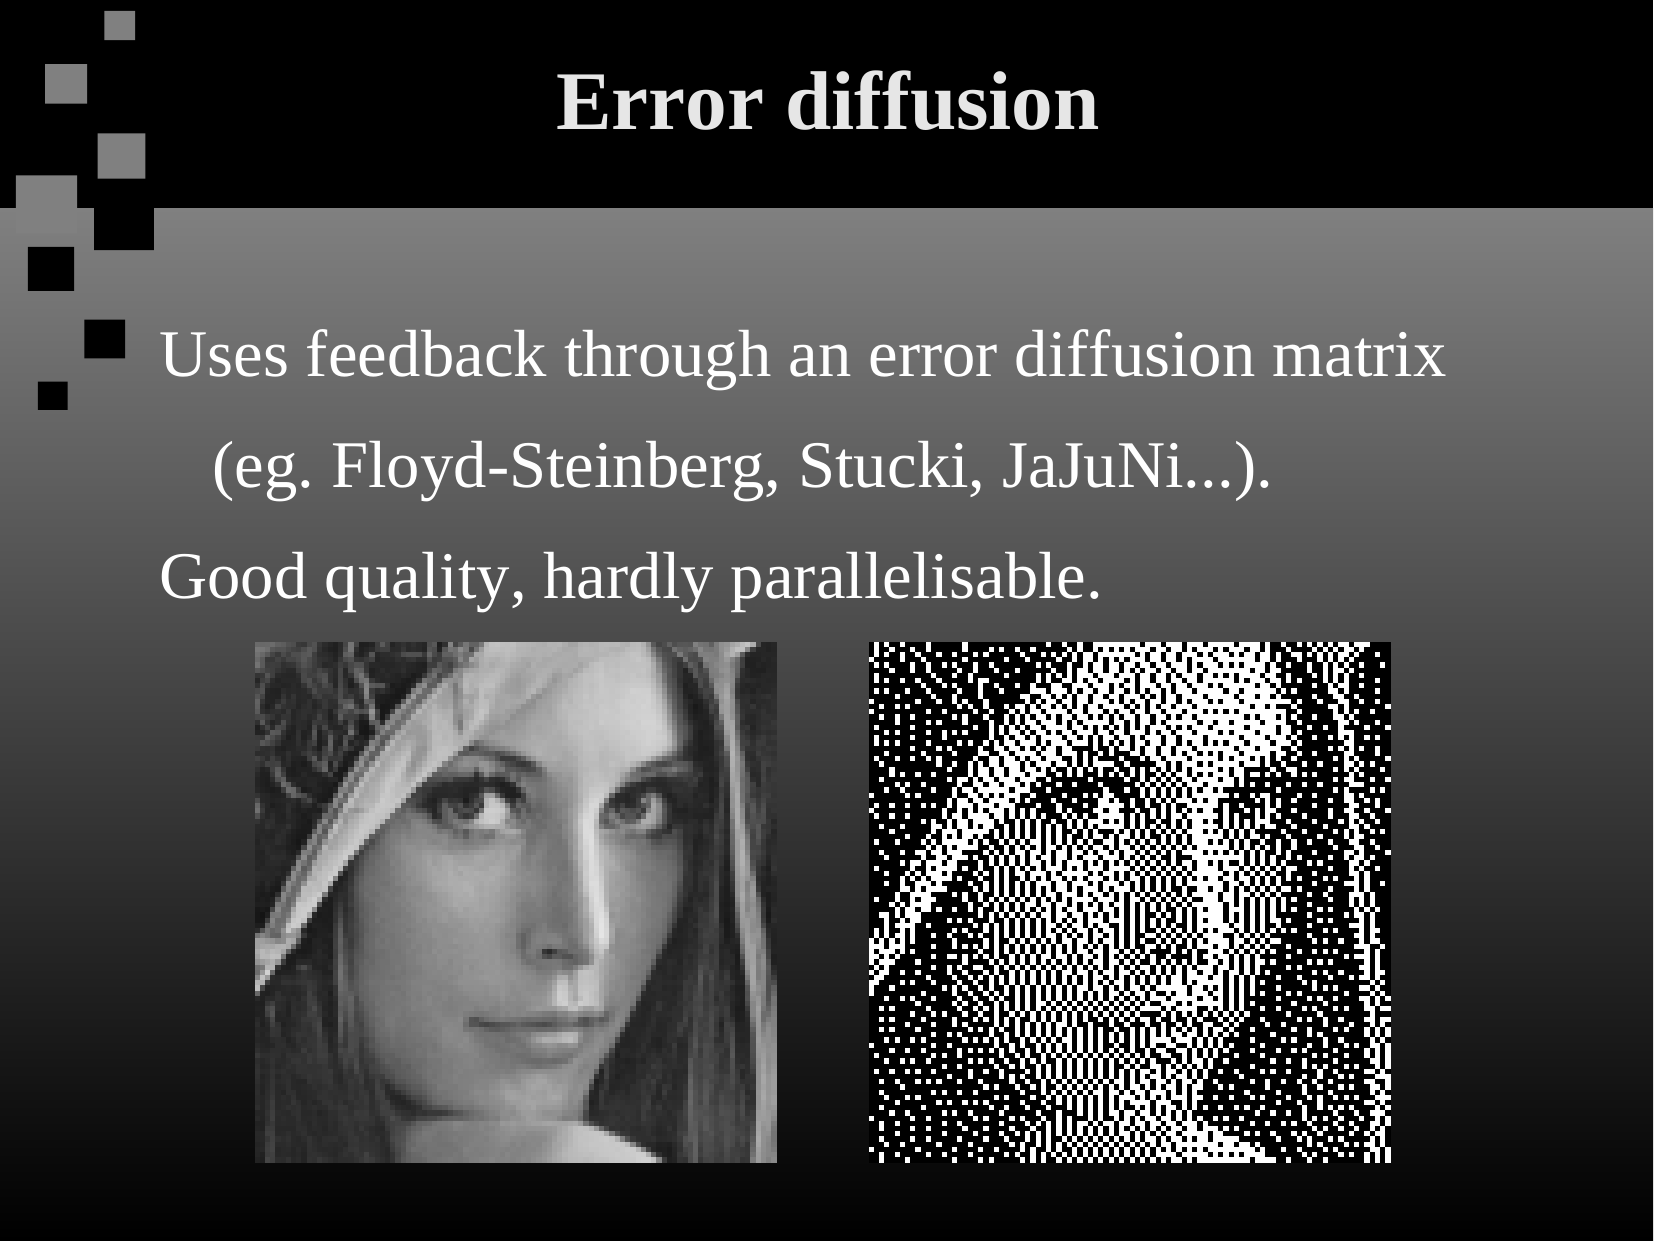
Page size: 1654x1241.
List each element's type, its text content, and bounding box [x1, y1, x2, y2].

picture [869, 642, 1391, 1164]
title Error diffusion [90, 0, 1567, 204]
picture [255, 642, 777, 1164]
list Uses feedback through an error diffusion matrix (eg. Floyd-Steinberg, Stucki, JaJuNi...). Good quality, hardly parallelisable. [141, 279, 1532, 1183]
